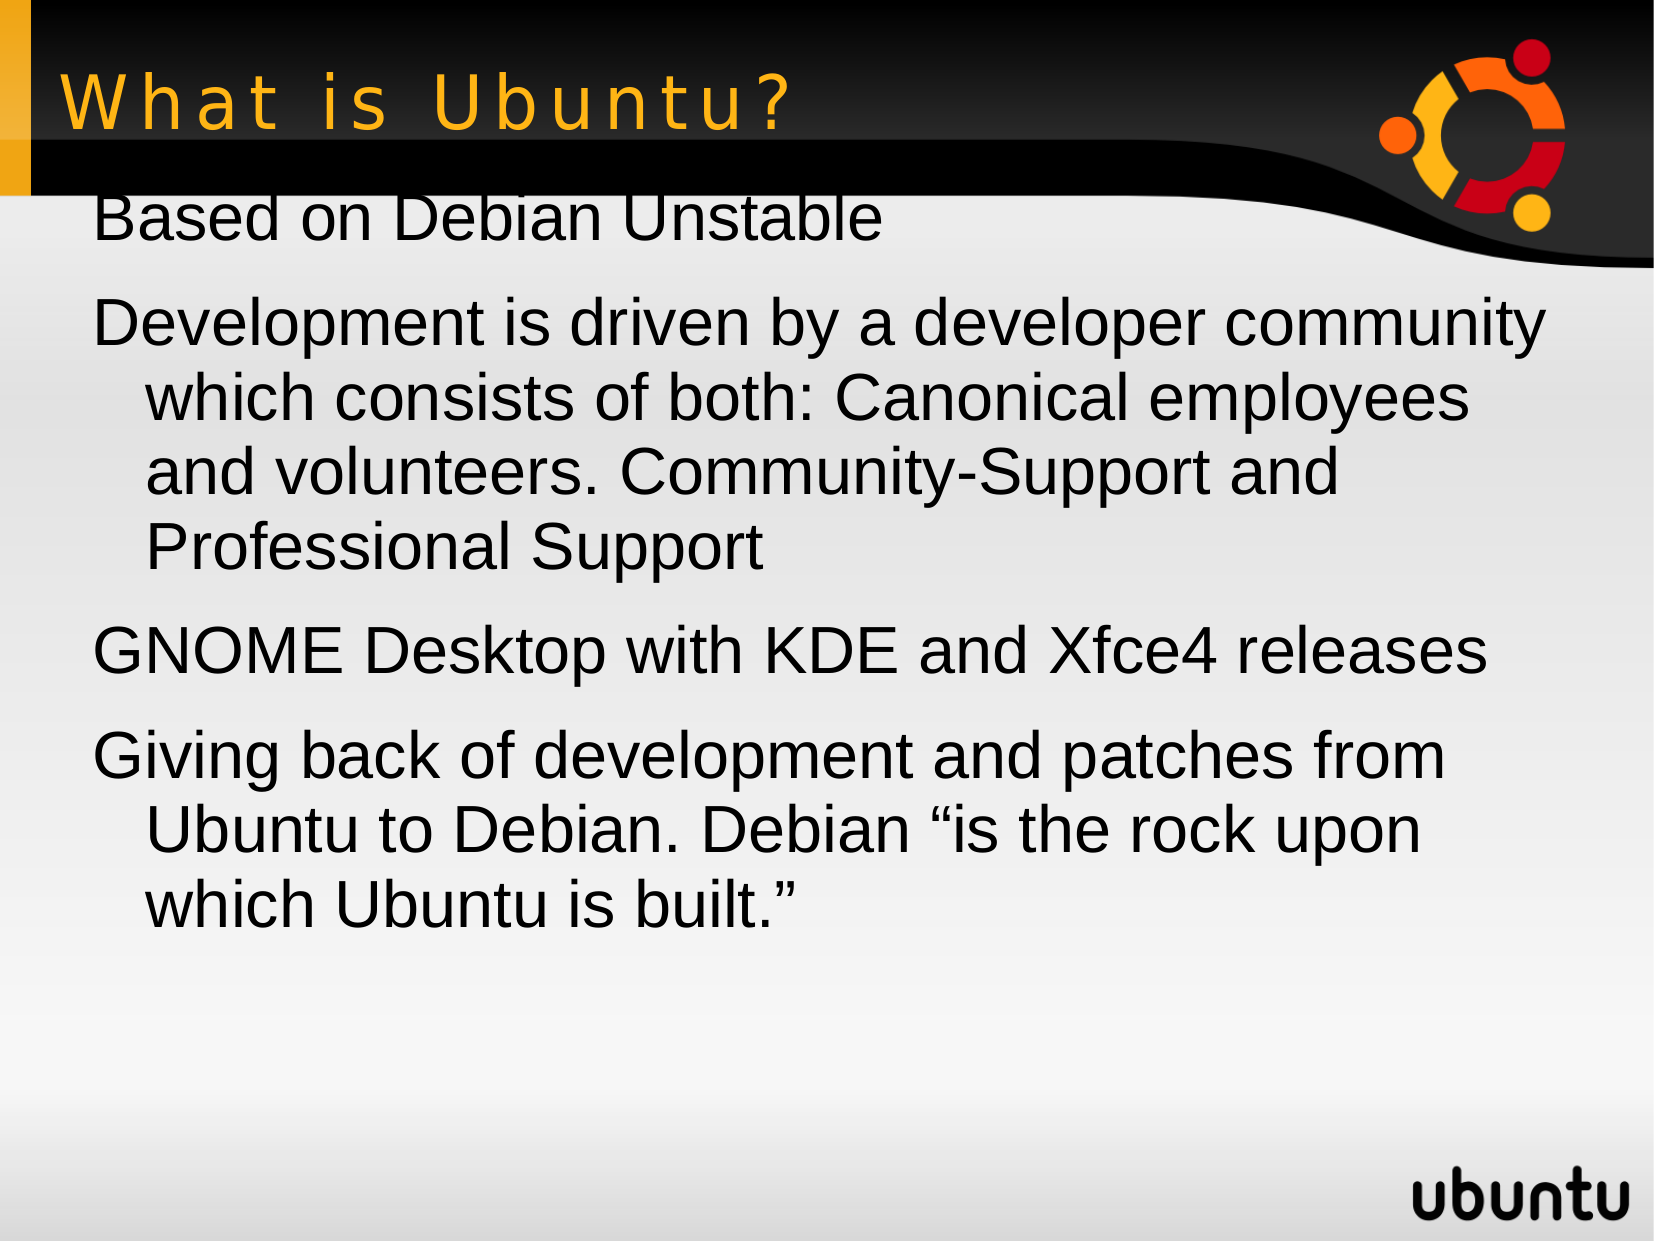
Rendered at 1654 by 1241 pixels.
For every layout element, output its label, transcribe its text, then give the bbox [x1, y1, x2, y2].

picture [0, 0, 1654, 1241]
list Based on Debian Unstable Development is driven by a developer community which consists of both: Canonical employees and volunteers. Community-Support and Professional Support GNOME Desktop with KDE and Xfce4 releases Giving back of development and patches from Ubuntu to Debian. Debian “is the rock upon which Ubuntu is built.” [75, 180, 1564, 1163]
title What is Ubuntu? [59, 36, 1270, 171]
